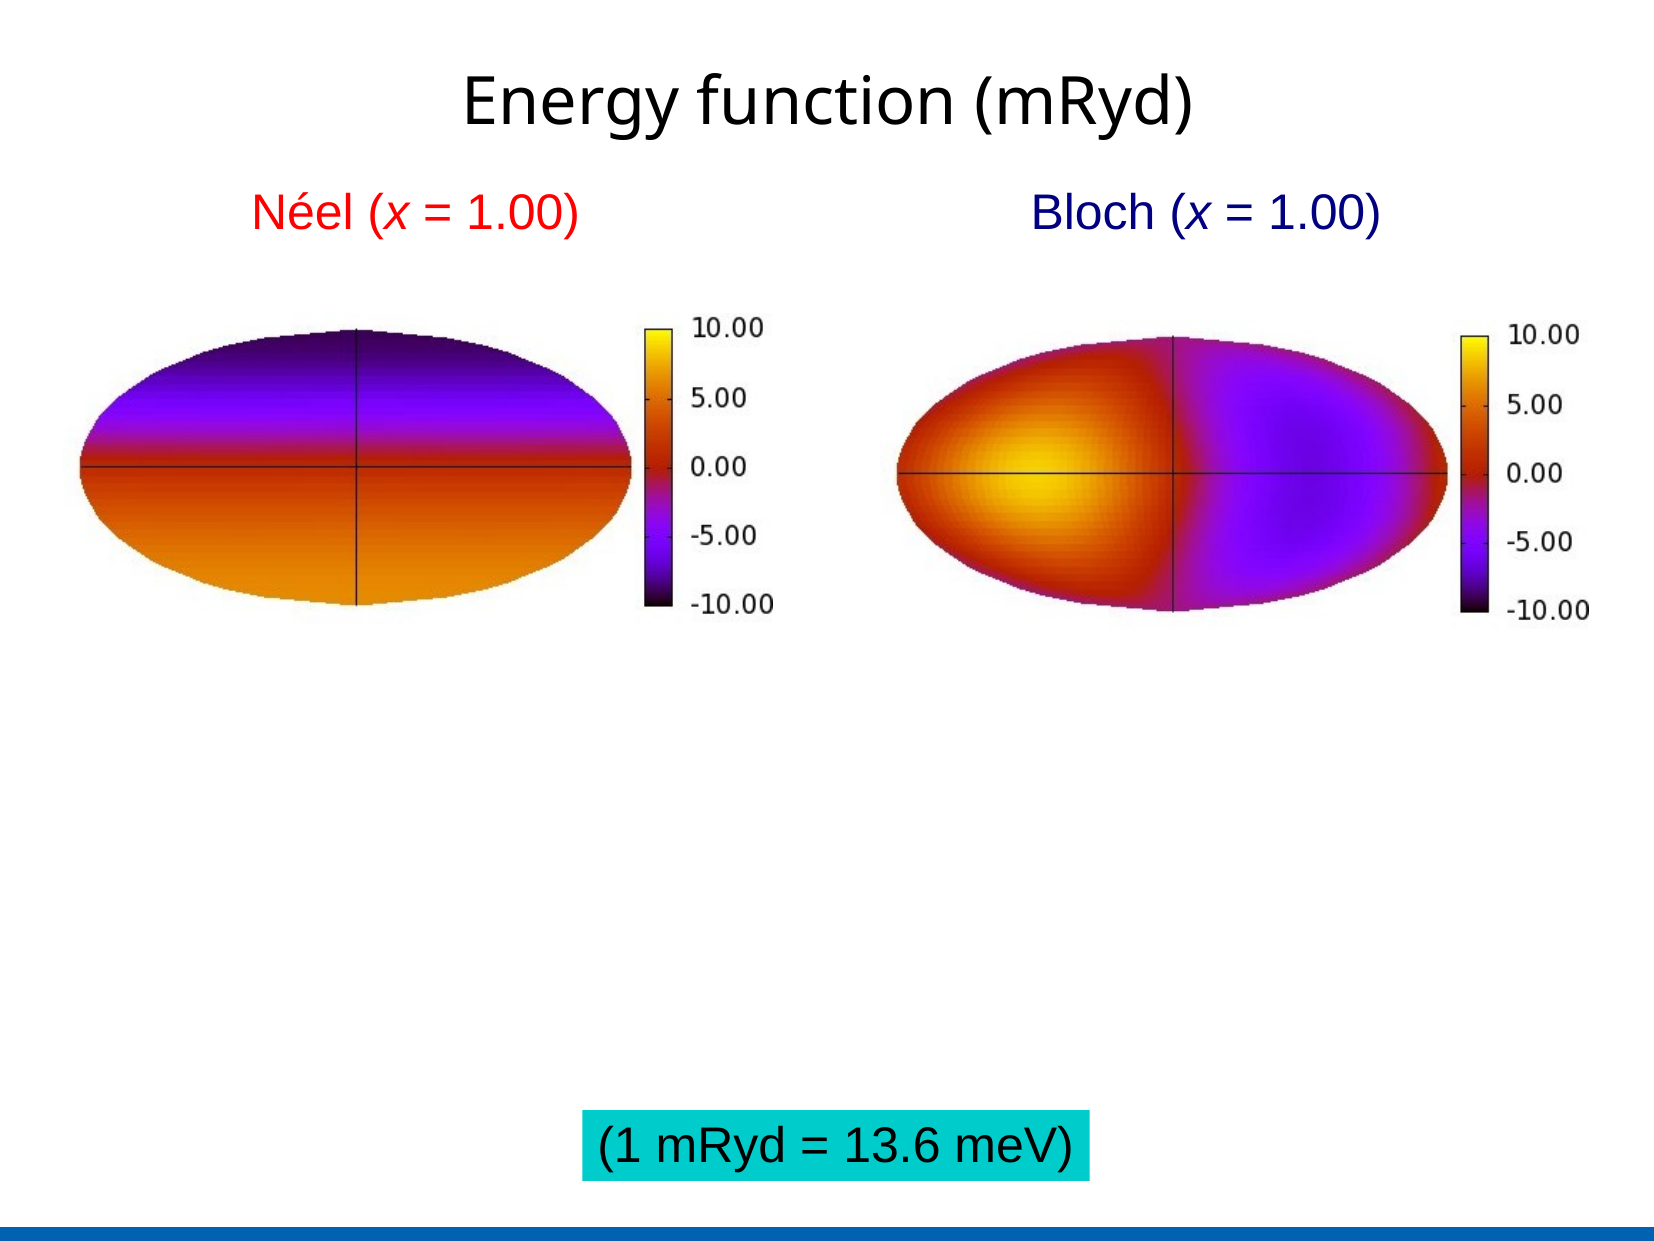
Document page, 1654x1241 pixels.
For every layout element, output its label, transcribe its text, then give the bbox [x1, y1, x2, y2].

text_box (1 mRyd = 13.6 meV) [582, 1110, 1090, 1181]
picture [63, 313, 773, 624]
title Energy function (mRyd) [121, 51, 1534, 146]
picture [880, 320, 1589, 630]
text_box Bloch (x = 1.00) [1015, 177, 1398, 248]
text_box Néel (x = 1.00) [236, 177, 596, 248]
